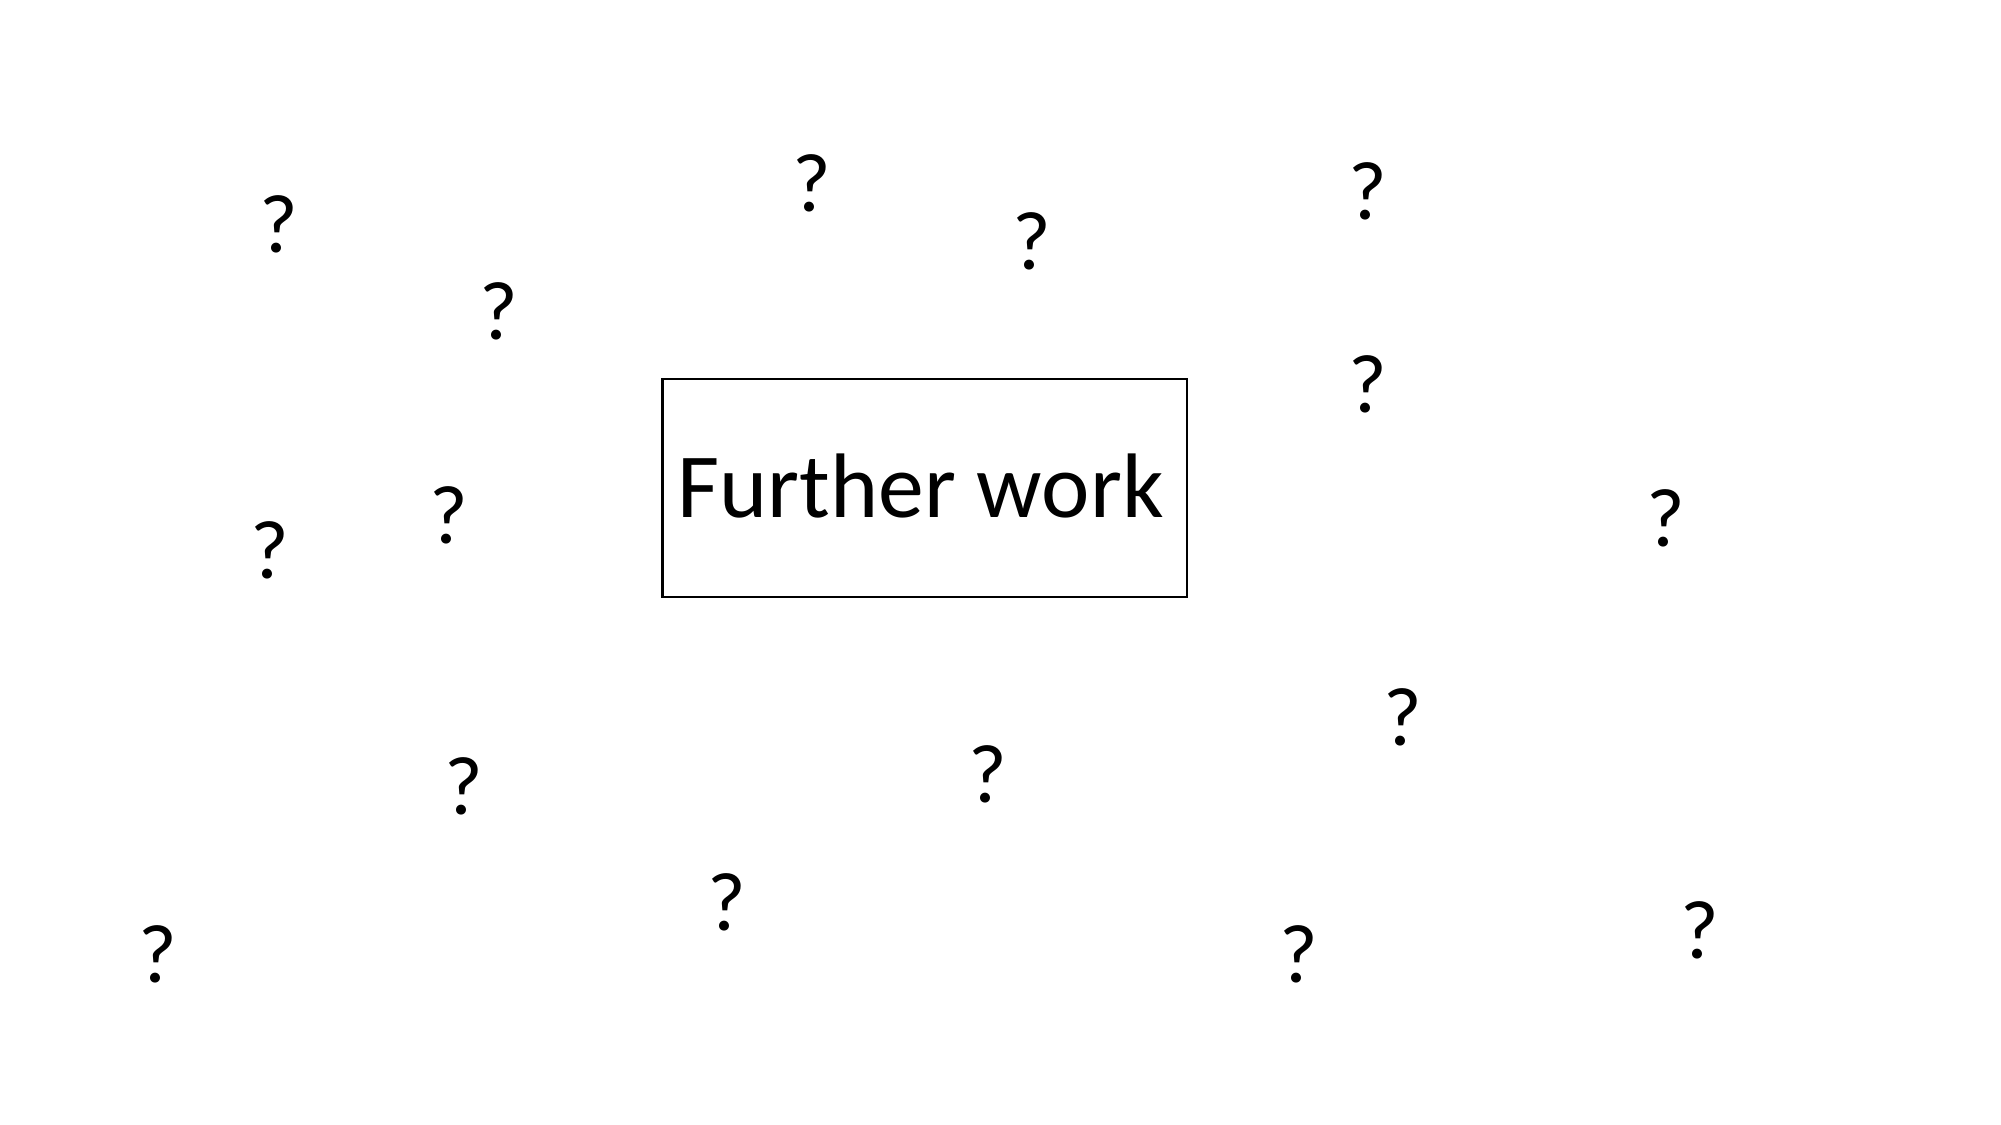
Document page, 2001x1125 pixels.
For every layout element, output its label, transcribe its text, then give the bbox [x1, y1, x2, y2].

text_box ? [777, 120, 847, 237]
text_box ? [464, 248, 534, 365]
text_box ? [430, 723, 500, 840]
text_box ? [1264, 891, 1334, 1008]
text_box ? [692, 839, 762, 956]
text_box ? [953, 711, 1023, 828]
text_box ? [414, 453, 484, 570]
title Further work [662, 379, 1188, 597]
text_box ? [1665, 868, 1735, 985]
text_box ? [123, 891, 194, 1008]
text_box ? [1631, 455, 1701, 573]
text_box ? [1368, 654, 1438, 771]
text_box ? [244, 161, 314, 278]
text_box ? [235, 488, 305, 605]
text_box ? [997, 178, 1068, 295]
text_box ? [1333, 128, 1403, 245]
text_box ? [1333, 321, 1403, 438]
